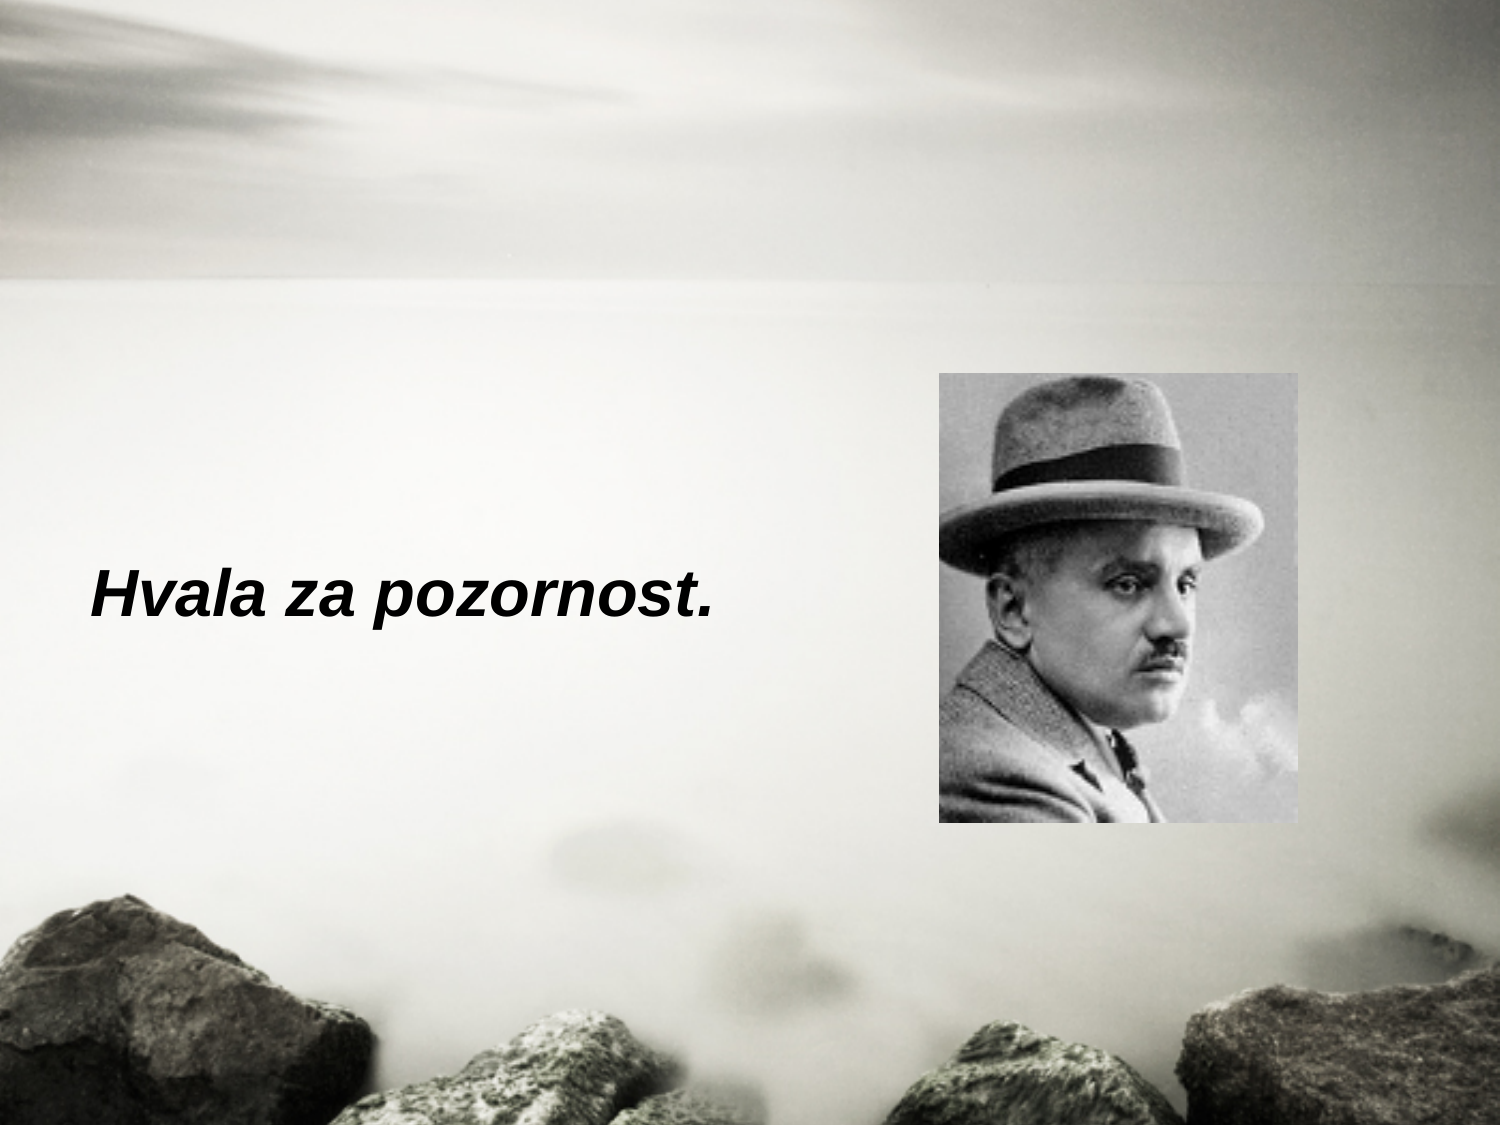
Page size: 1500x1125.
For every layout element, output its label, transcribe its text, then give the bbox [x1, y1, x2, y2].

list Hvala za pozornost. [75, 262, 1425, 1005]
picture [0, 0, 1500, 1125]
